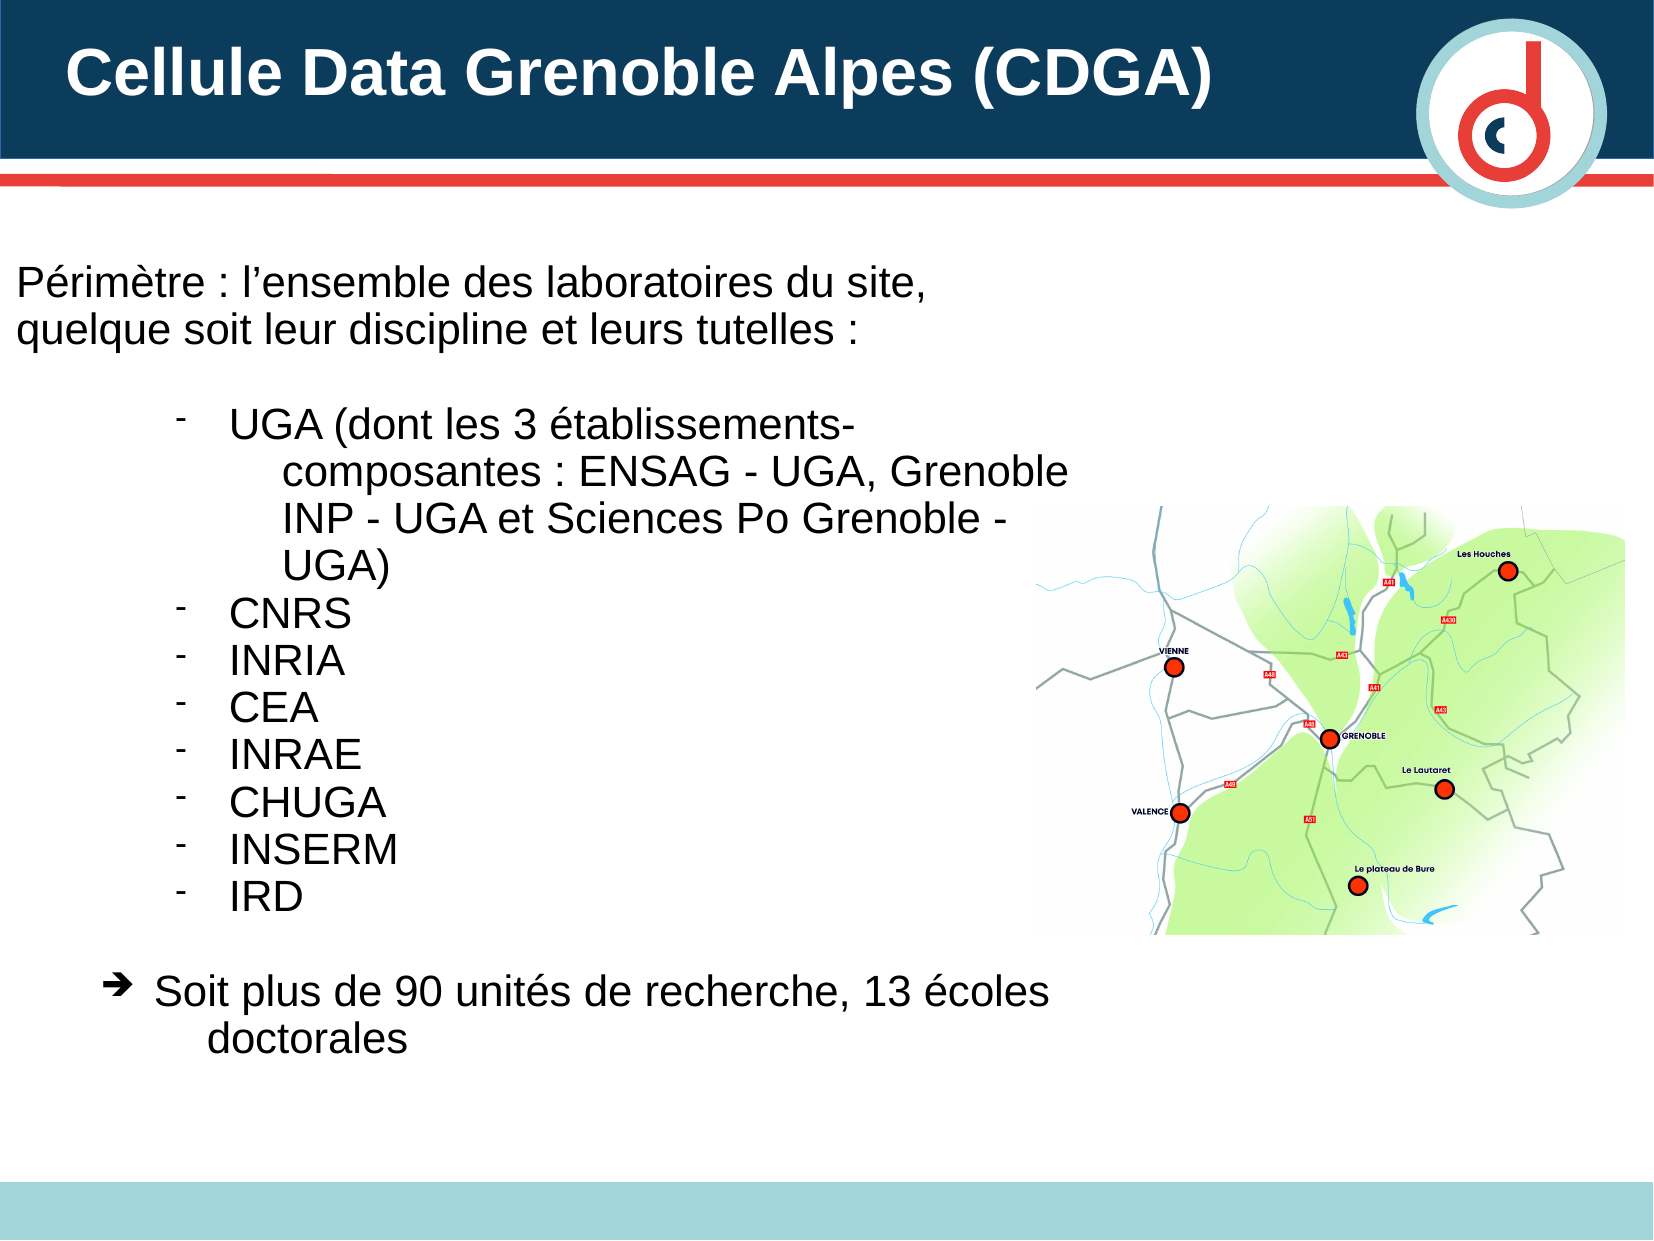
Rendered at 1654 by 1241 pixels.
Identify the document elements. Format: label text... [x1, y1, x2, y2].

picture [1036, 506, 1625, 935]
text_box Périmètre : l’ensemble des laboratoires du site, quelque soit leur discipline et leurs tutelles : UGA (dont les 3 établissements-composantes : ENSAG - UGA, Grenoble INP - UGA et Sciences Po Grenoble - UGA) CNRS INRIA CEA INRAE CHUGA INSERM IRD Soit plus de 90 unités de recherche, 13 écoles doctorales [0, 199, 1109, 1145]
text_box Cellule Data Grenoble Alpes (CDGA) [65, 0, 1506, 147]
